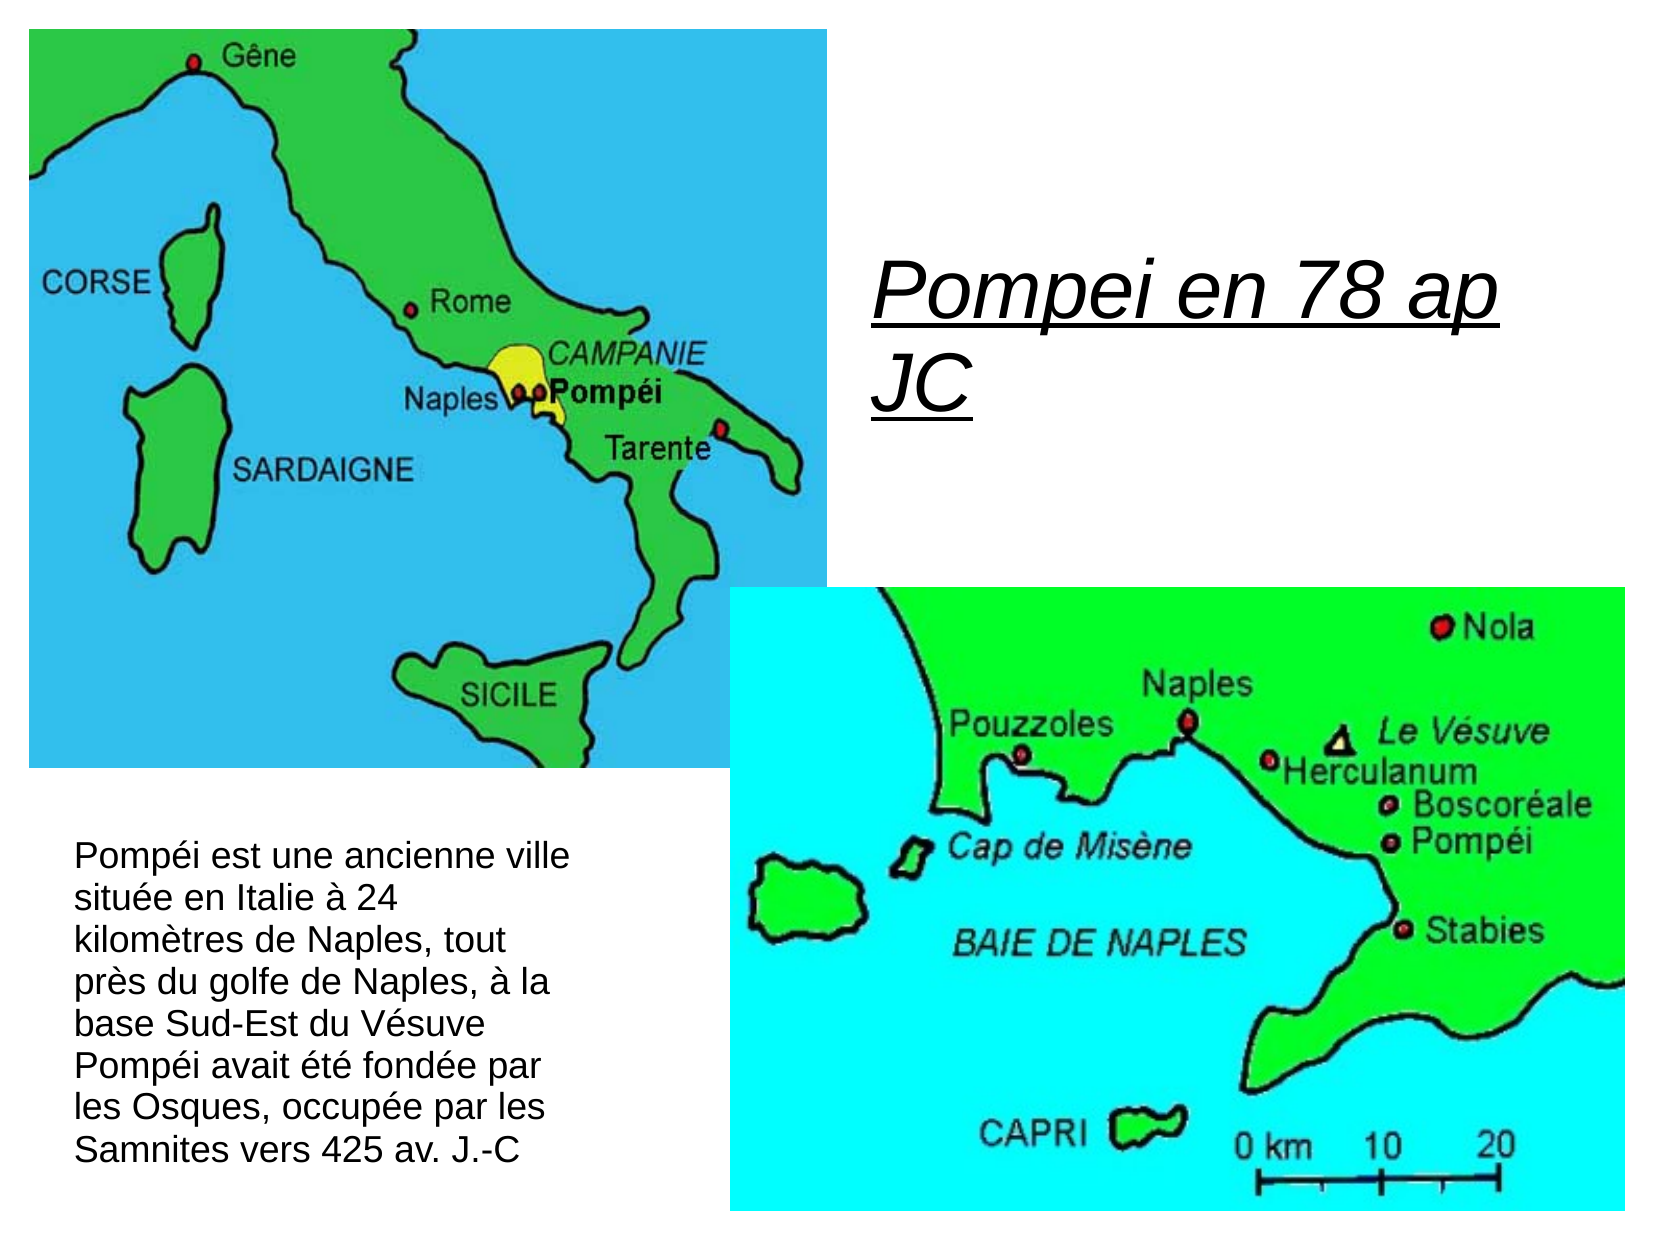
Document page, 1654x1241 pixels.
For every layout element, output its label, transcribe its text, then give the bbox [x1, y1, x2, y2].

text_box Pompei en 78 ap JC [856, 236, 1625, 438]
picture [29, 29, 1625, 1211]
text_box Pompéi est une ancienne ville située en Italie à 24 kilomètres de Naples, tout près du golfe de Naples, à la base Sud-Est du Vésuve Pompéi avait été fondée par les Osques, occupée par les Samnites vers 425 av. J.-C [59, 826, 591, 1178]
